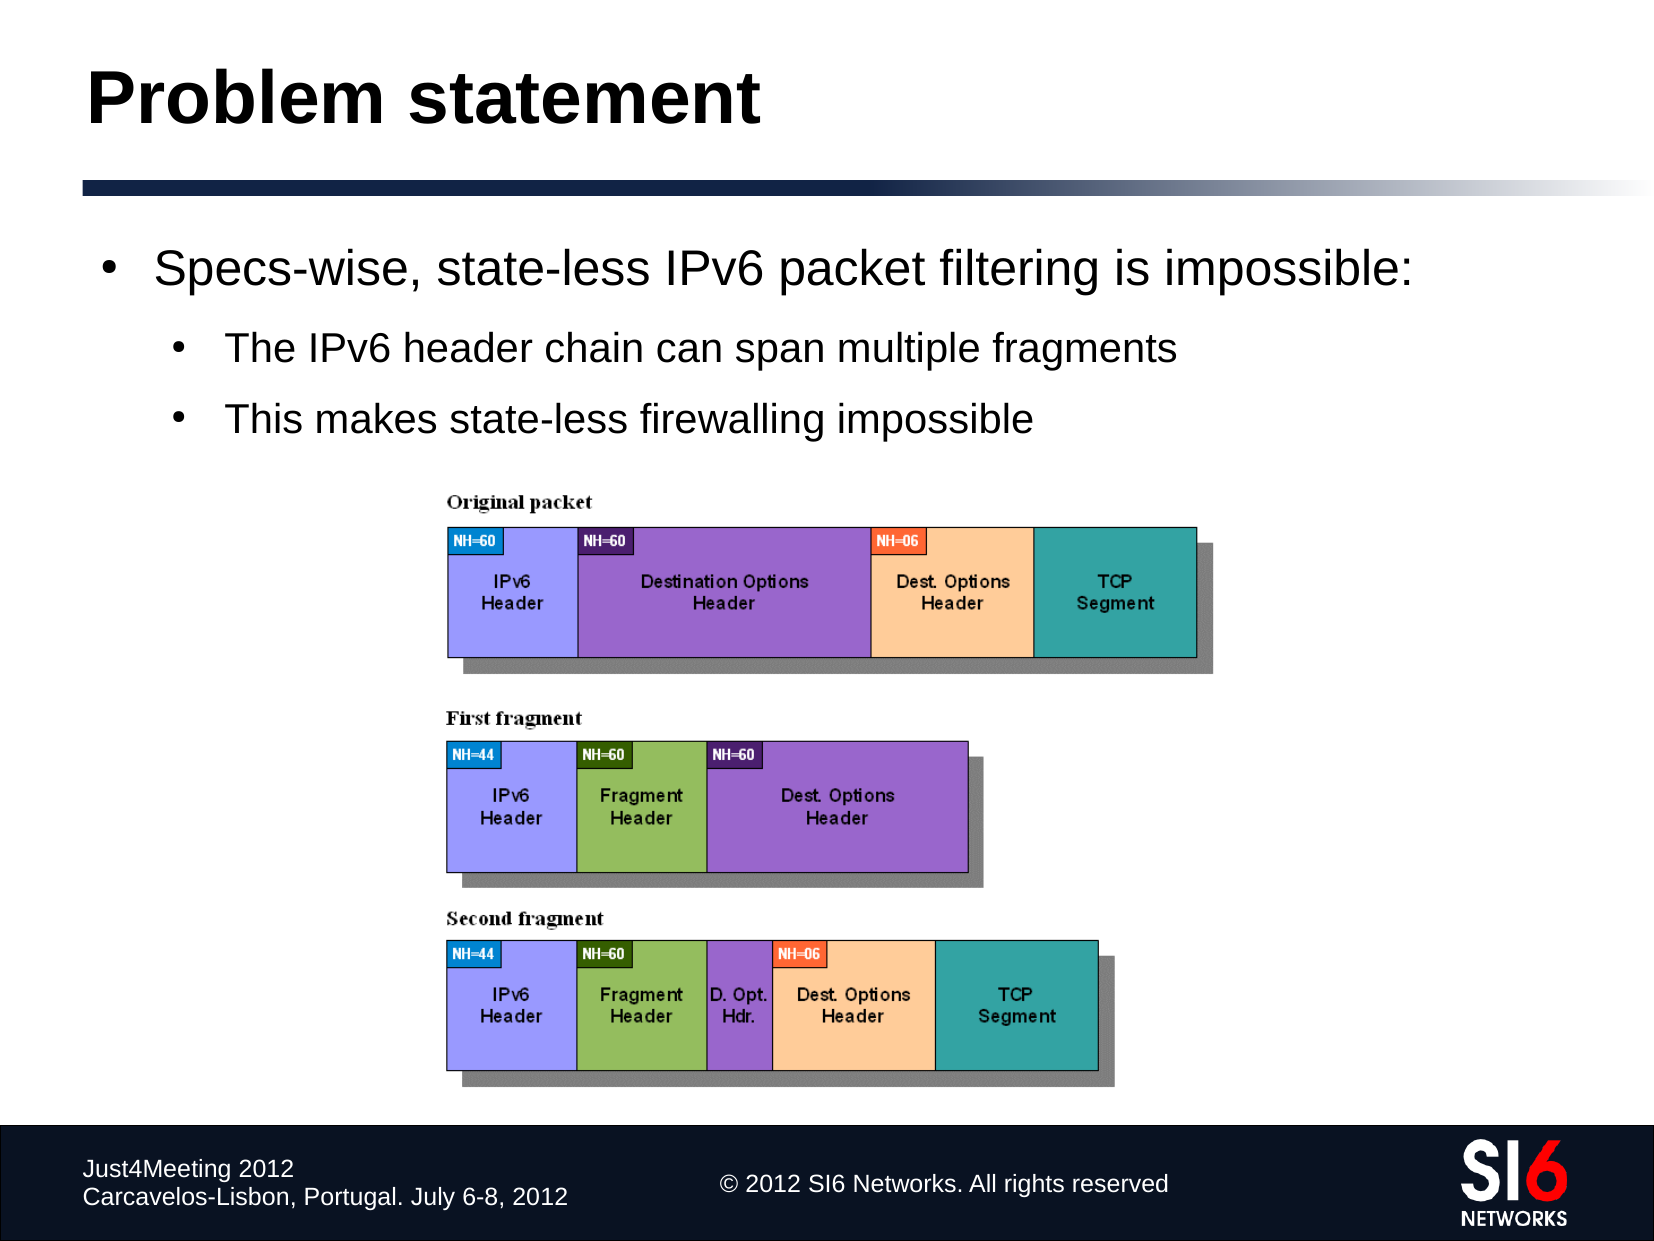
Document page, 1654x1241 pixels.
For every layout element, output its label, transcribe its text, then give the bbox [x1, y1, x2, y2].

picture [1461, 1139, 1567, 1226]
picture [435, 493, 1220, 1096]
list Specs-wise, state-less IPv6 packet filtering is impossible: The IPv6 header chain can span multiple fragments This makes state-less firewalling impossible [82, 240, 1571, 1059]
title Problem statement [86, 30, 1576, 166]
